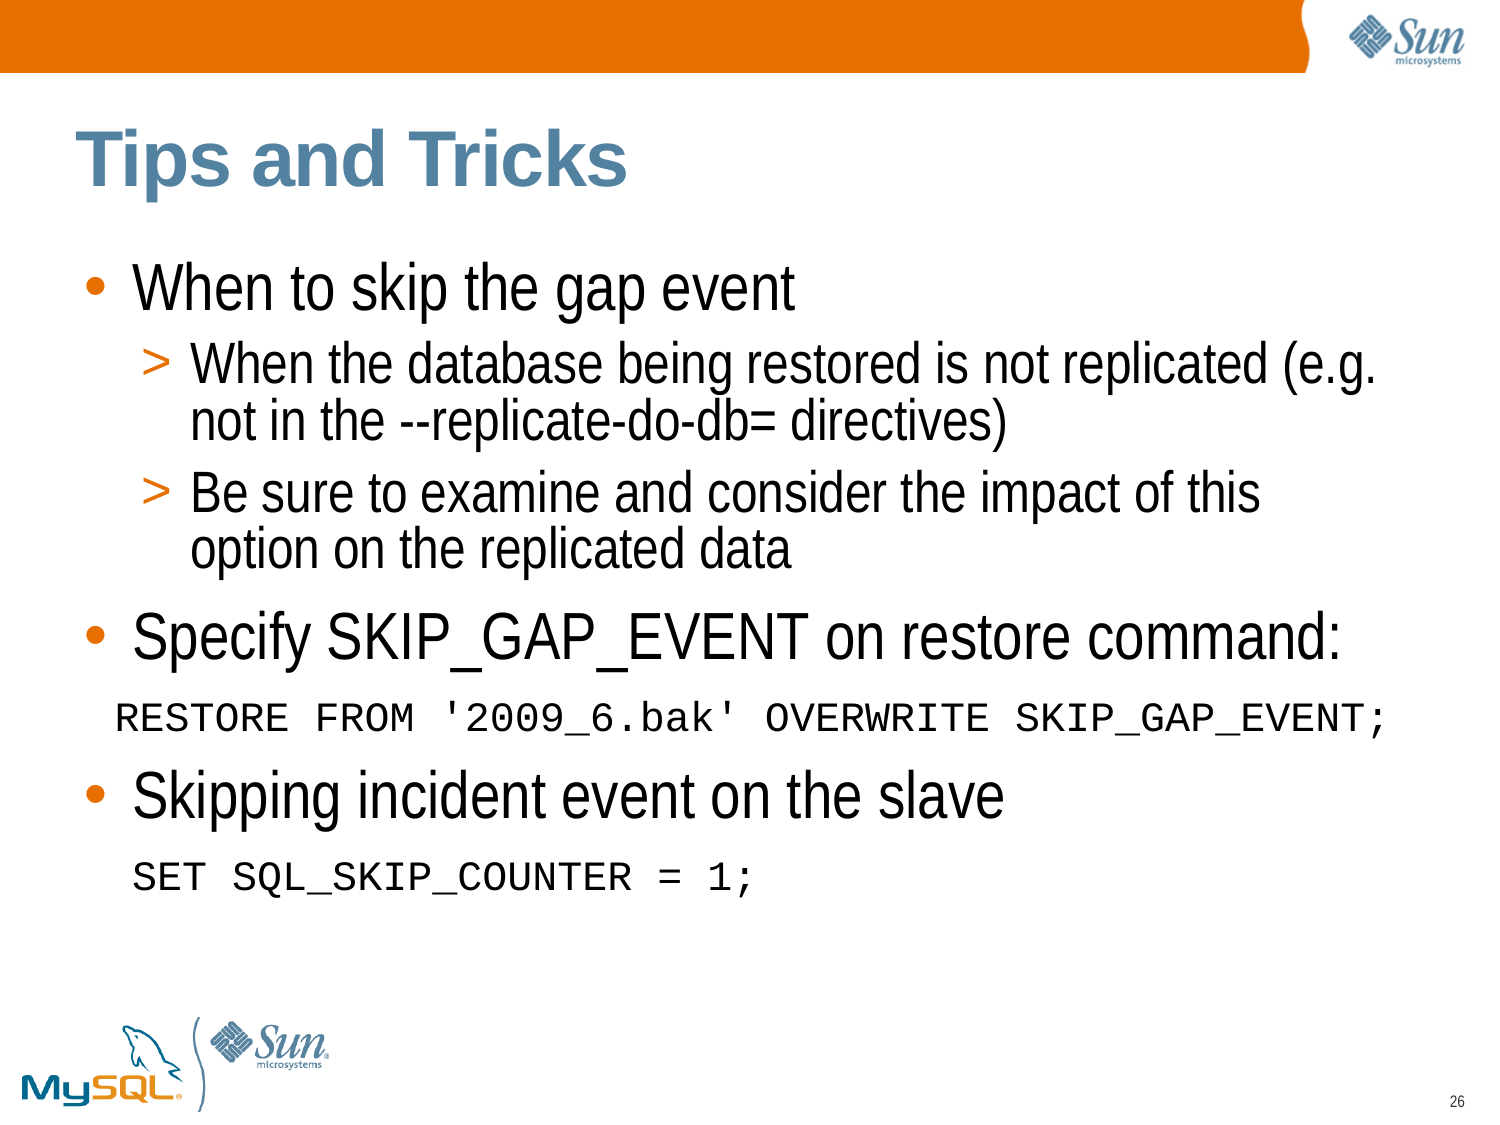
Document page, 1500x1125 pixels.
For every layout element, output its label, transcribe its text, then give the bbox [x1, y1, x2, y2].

picture [0, 0, 1500, 73]
picture [22, 1017, 329, 1112]
list When to skip the gap event When the database being restored is not replicated (e.g. not in the --replicate-do-db= directives) Be sure to examine and consider the impact of this option on the replicated data Specify SKIP_GAP_EVENT on restore command: RESTORE FROM '2009_6.bak' OVERWRITE SKIP_GAP_EVENT; Skipping incident event on the slave SET SQL_SKIP_COUNTER = 1; [64, 258, 1401, 1062]
title Tips and Tricks [75, 123, 1437, 227]
